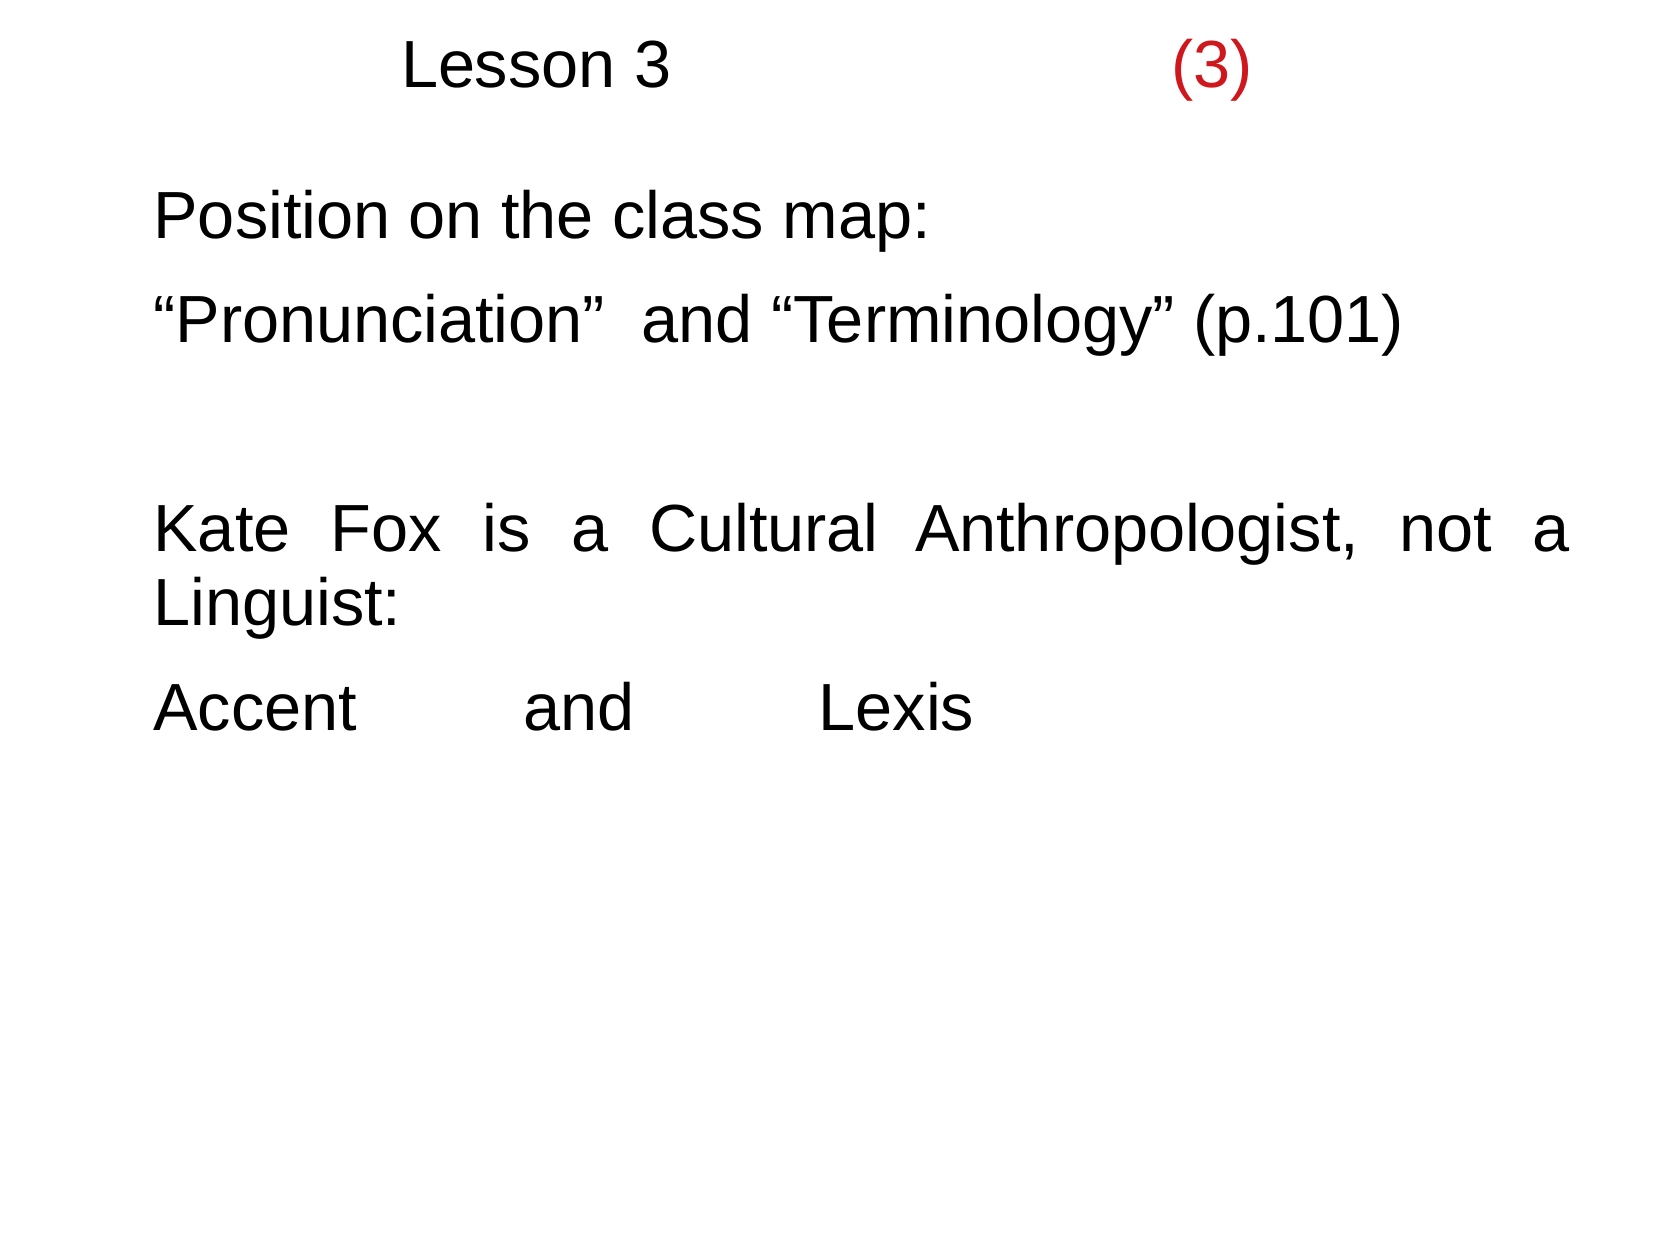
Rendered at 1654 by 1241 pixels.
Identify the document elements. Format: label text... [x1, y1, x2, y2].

title Lesson 3 (3) [82, 26, 1571, 104]
list Position on the class map: “Pronunciation” and “Terminology” (p.101) Kate Fox is a Cultural Anthropologist, not a Linguist: Accent and Lexis [82, 177, 1571, 1147]
